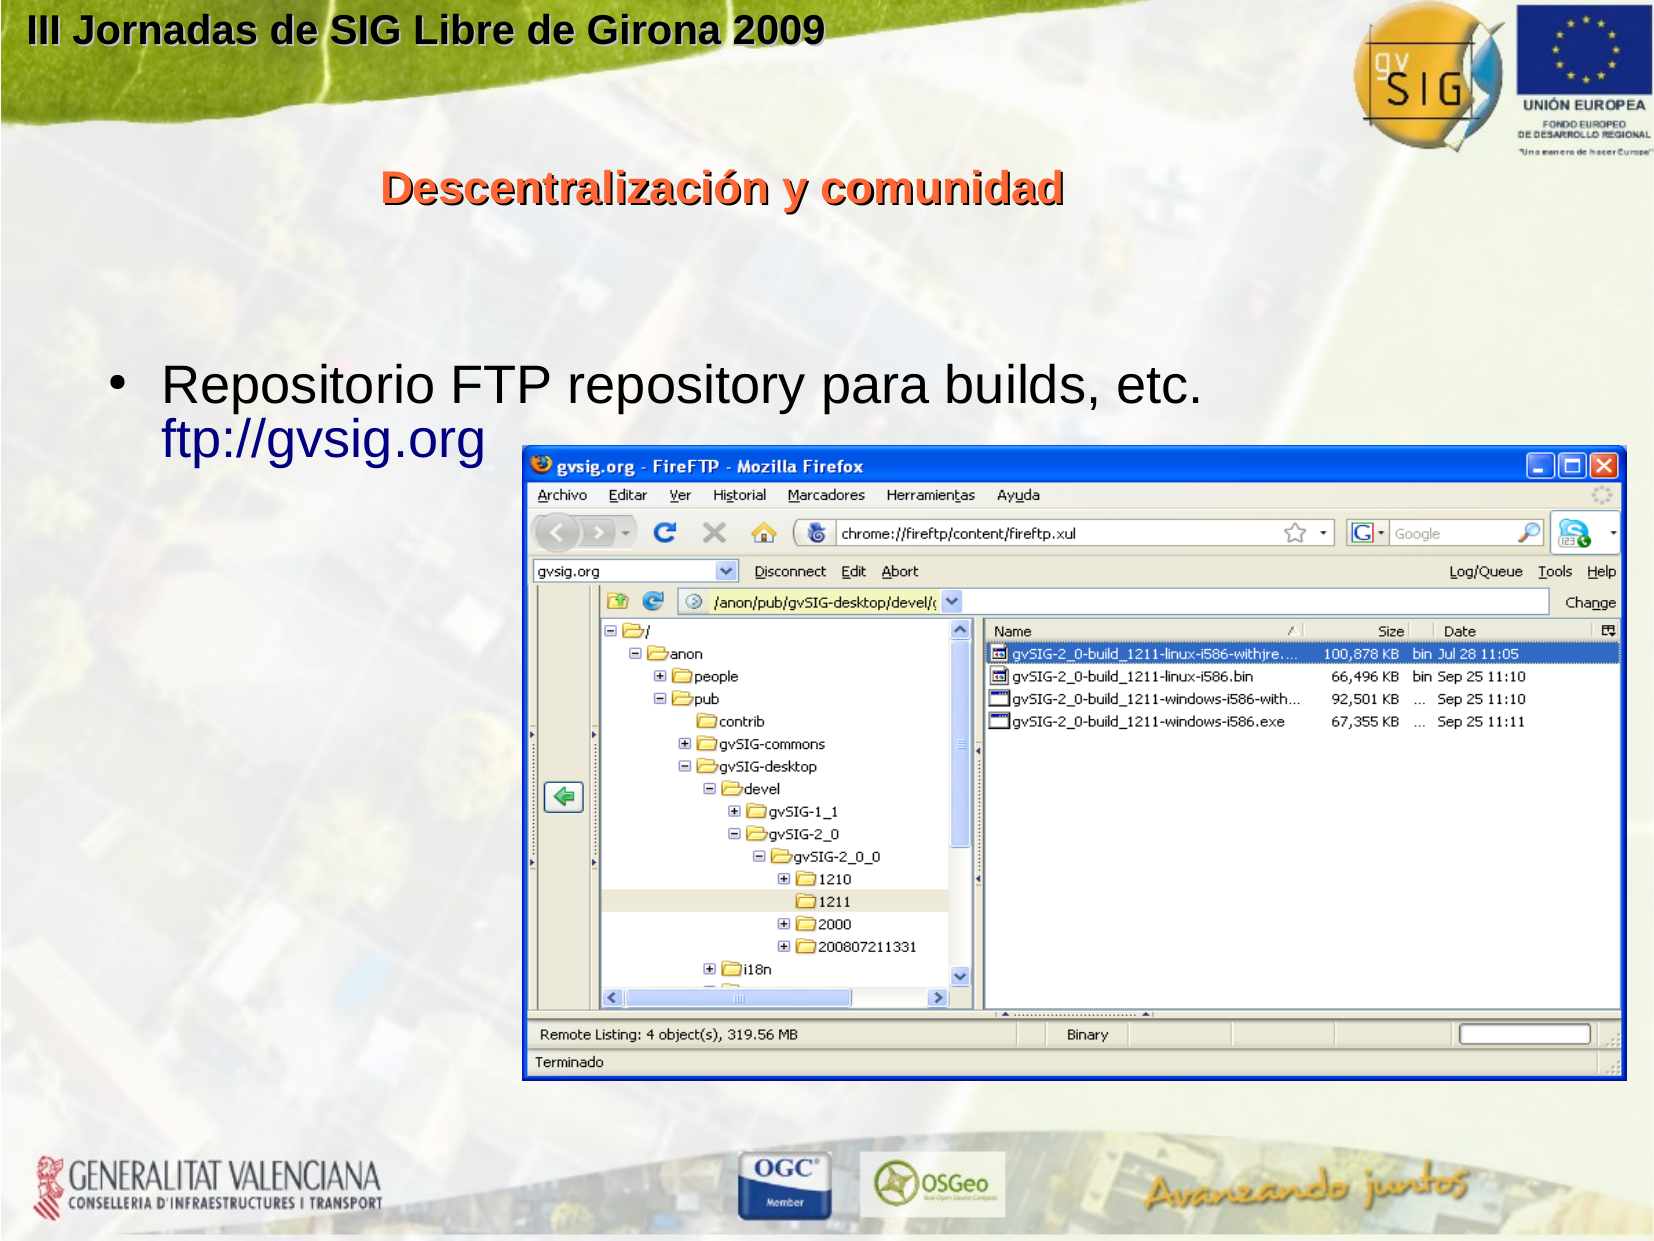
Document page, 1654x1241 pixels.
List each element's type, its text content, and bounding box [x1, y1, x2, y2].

picture [1, 0, 1654, 1241]
list Repositorio FTP repository para builds, etc.ftp://gvsig.org [90, 359, 1487, 539]
text_box Descentralización y comunidad [365, 154, 1416, 250]
